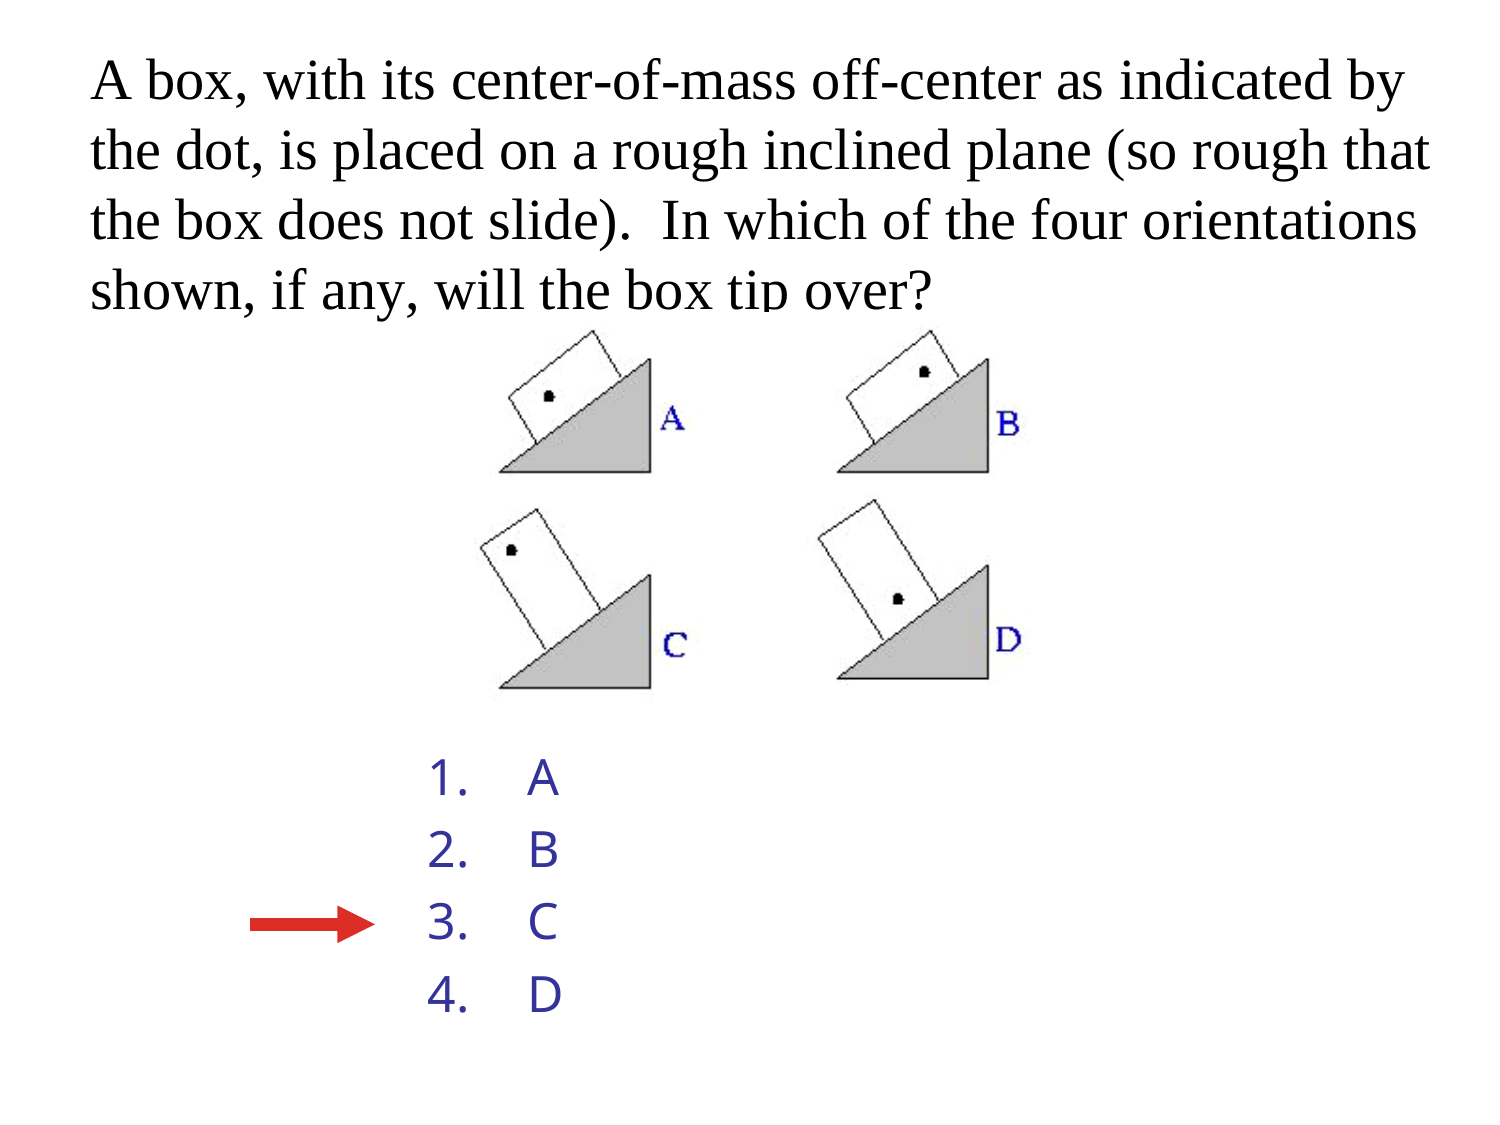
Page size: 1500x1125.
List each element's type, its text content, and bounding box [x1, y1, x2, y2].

title A box, with its center-of-mass off-center as indicated by the dot, is placed on a rough inclined plane (so rough that the box does not slide). In which of the four orientations shown, if any, will the box tip over? [74, 24, 1463, 338]
list A B C D [412, 737, 1000, 1088]
picture [460, 312, 1040, 710]
